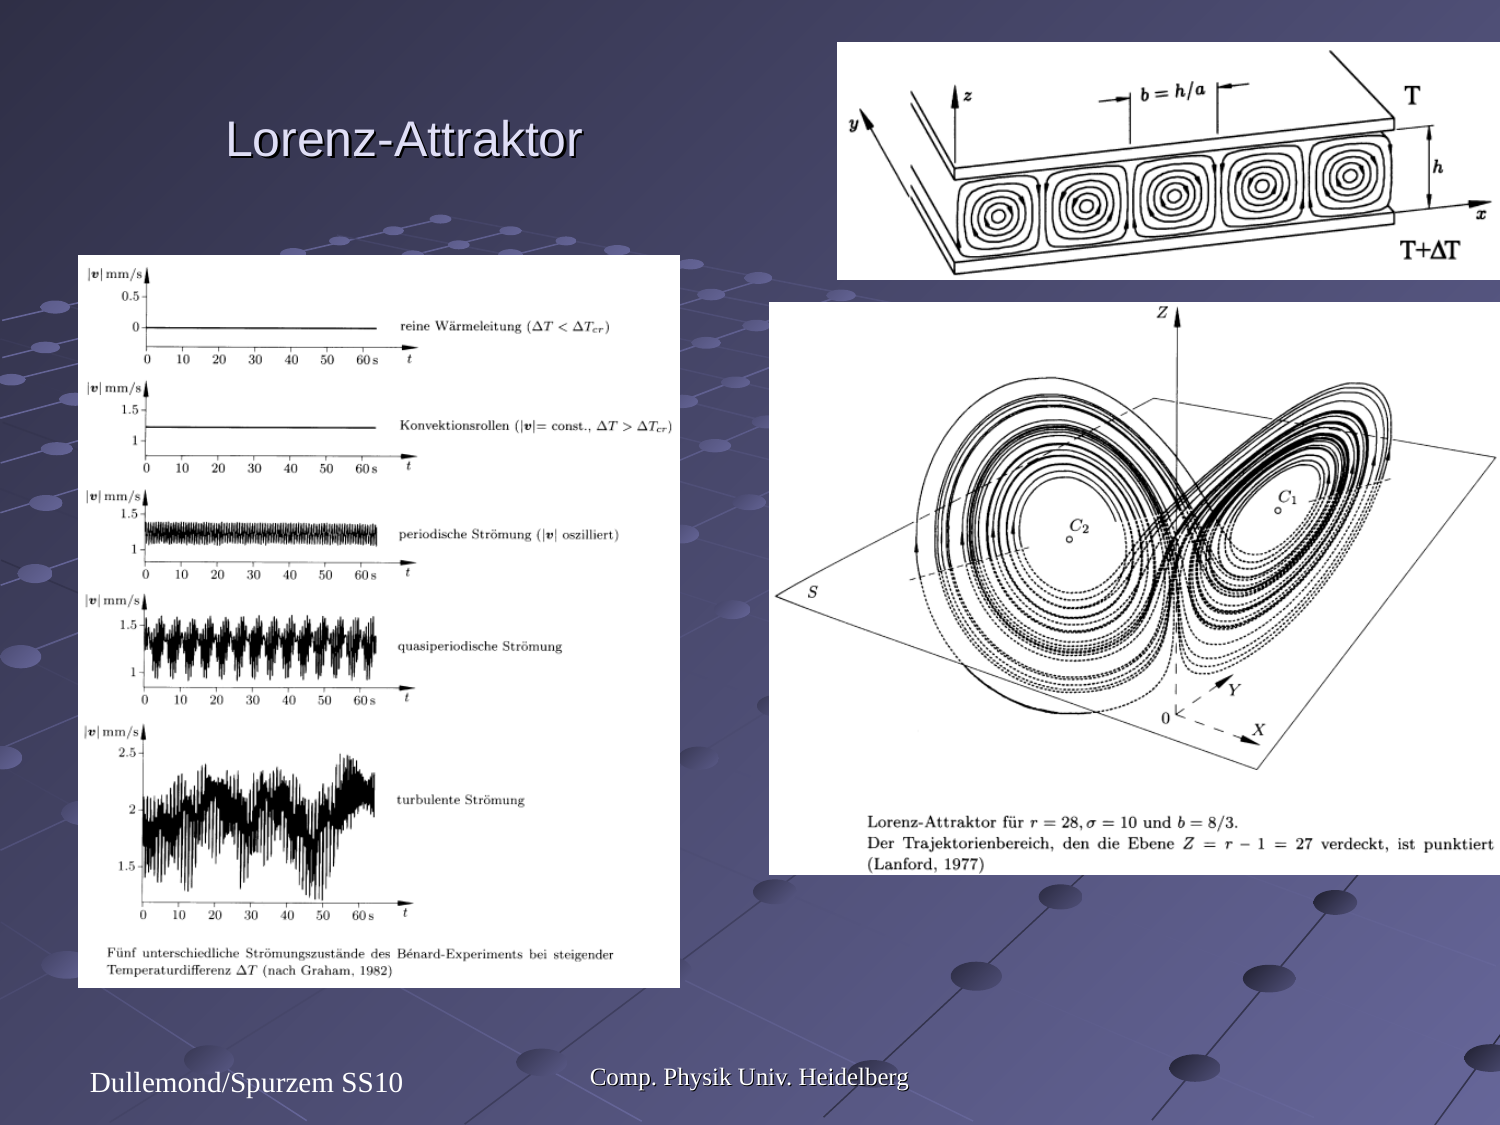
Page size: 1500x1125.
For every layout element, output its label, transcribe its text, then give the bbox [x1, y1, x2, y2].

title Lorenz-Attraktor [75, 45, 762, 233]
picture [837, 42, 1500, 280]
picture [769, 302, 1500, 876]
picture [78, 255, 680, 988]
